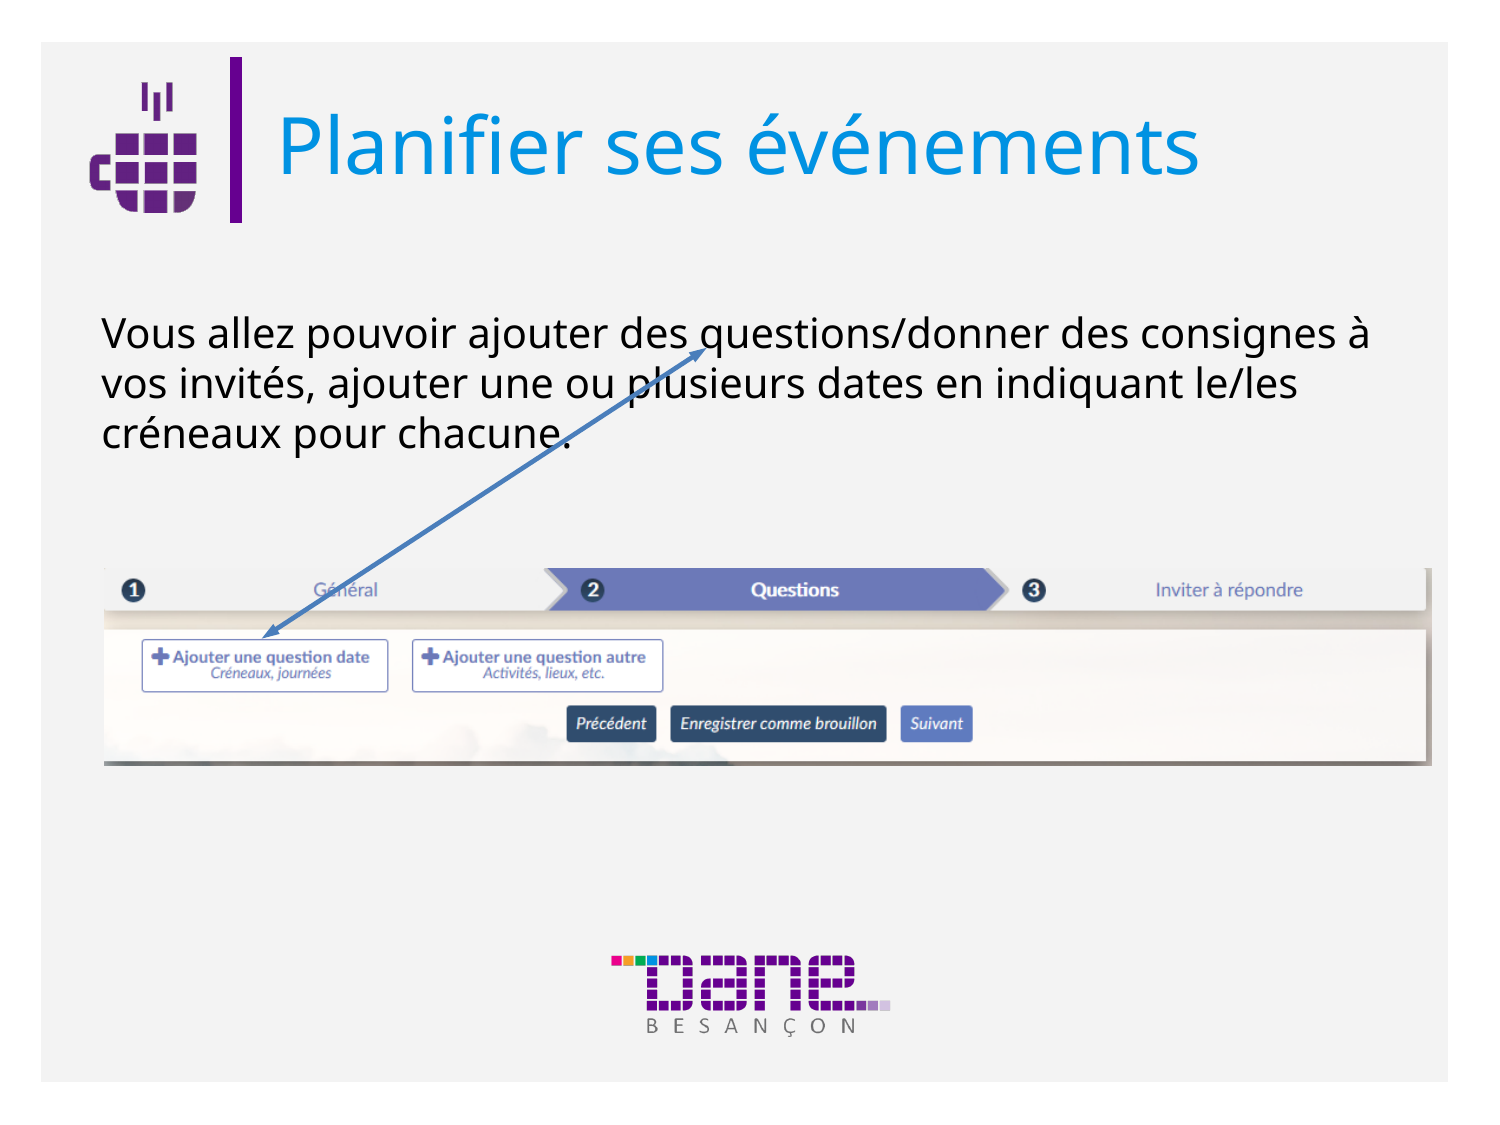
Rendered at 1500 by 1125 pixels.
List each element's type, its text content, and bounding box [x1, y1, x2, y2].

picture [104, 568, 1432, 766]
text_box [230, 57, 242, 223]
text_box Planifier ses événements [262, 88, 1224, 193]
picture [71, 73, 209, 222]
text_box Vous allez pouvoir ajouter des questions/donner des consignes à vos invités, ajouter une ou plusieurs dates en indiquant le/les créneaux pour chacune. [86, 299, 1414, 466]
picture [607, 952, 893, 1039]
